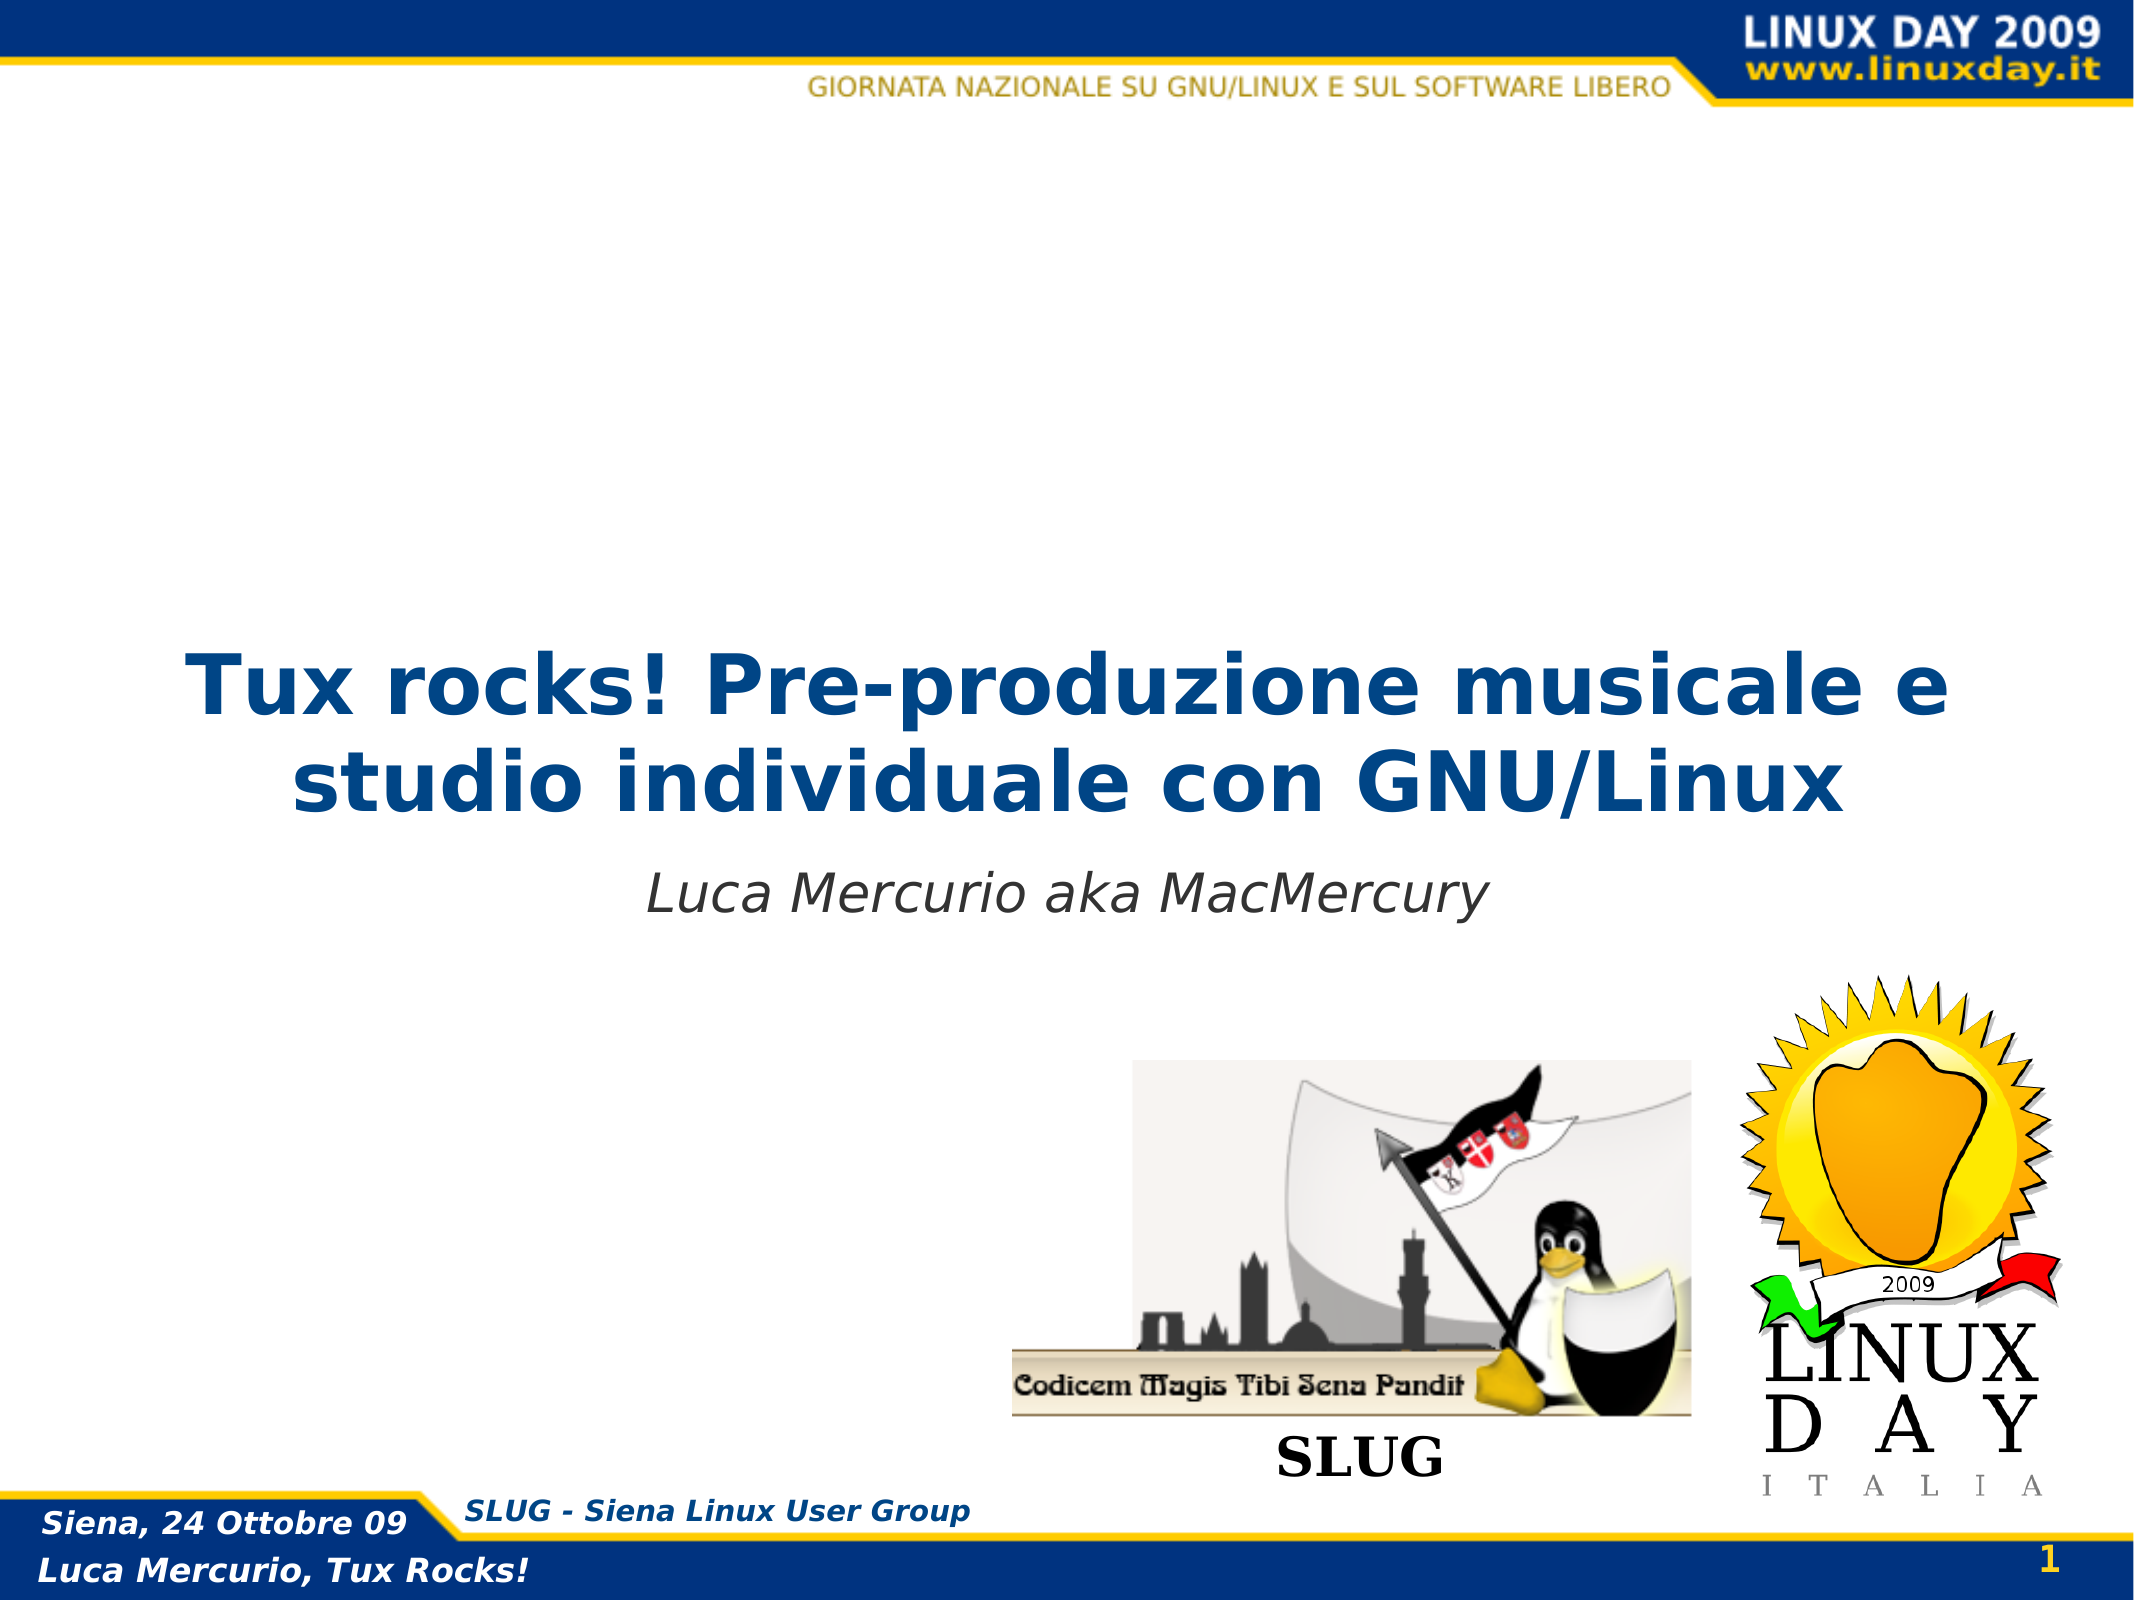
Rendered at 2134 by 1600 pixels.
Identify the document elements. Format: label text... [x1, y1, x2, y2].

text_box Tux rocks! Pre-produzione musicale e studio individuale con GNU/Linux [112, 637, 2025, 832]
text_box Luca Mercurio aka MacMercury [74, 862, 2063, 926]
text_box SLUG [1274, 1425, 1447, 1489]
picture [0, 0, 2134, 1600]
